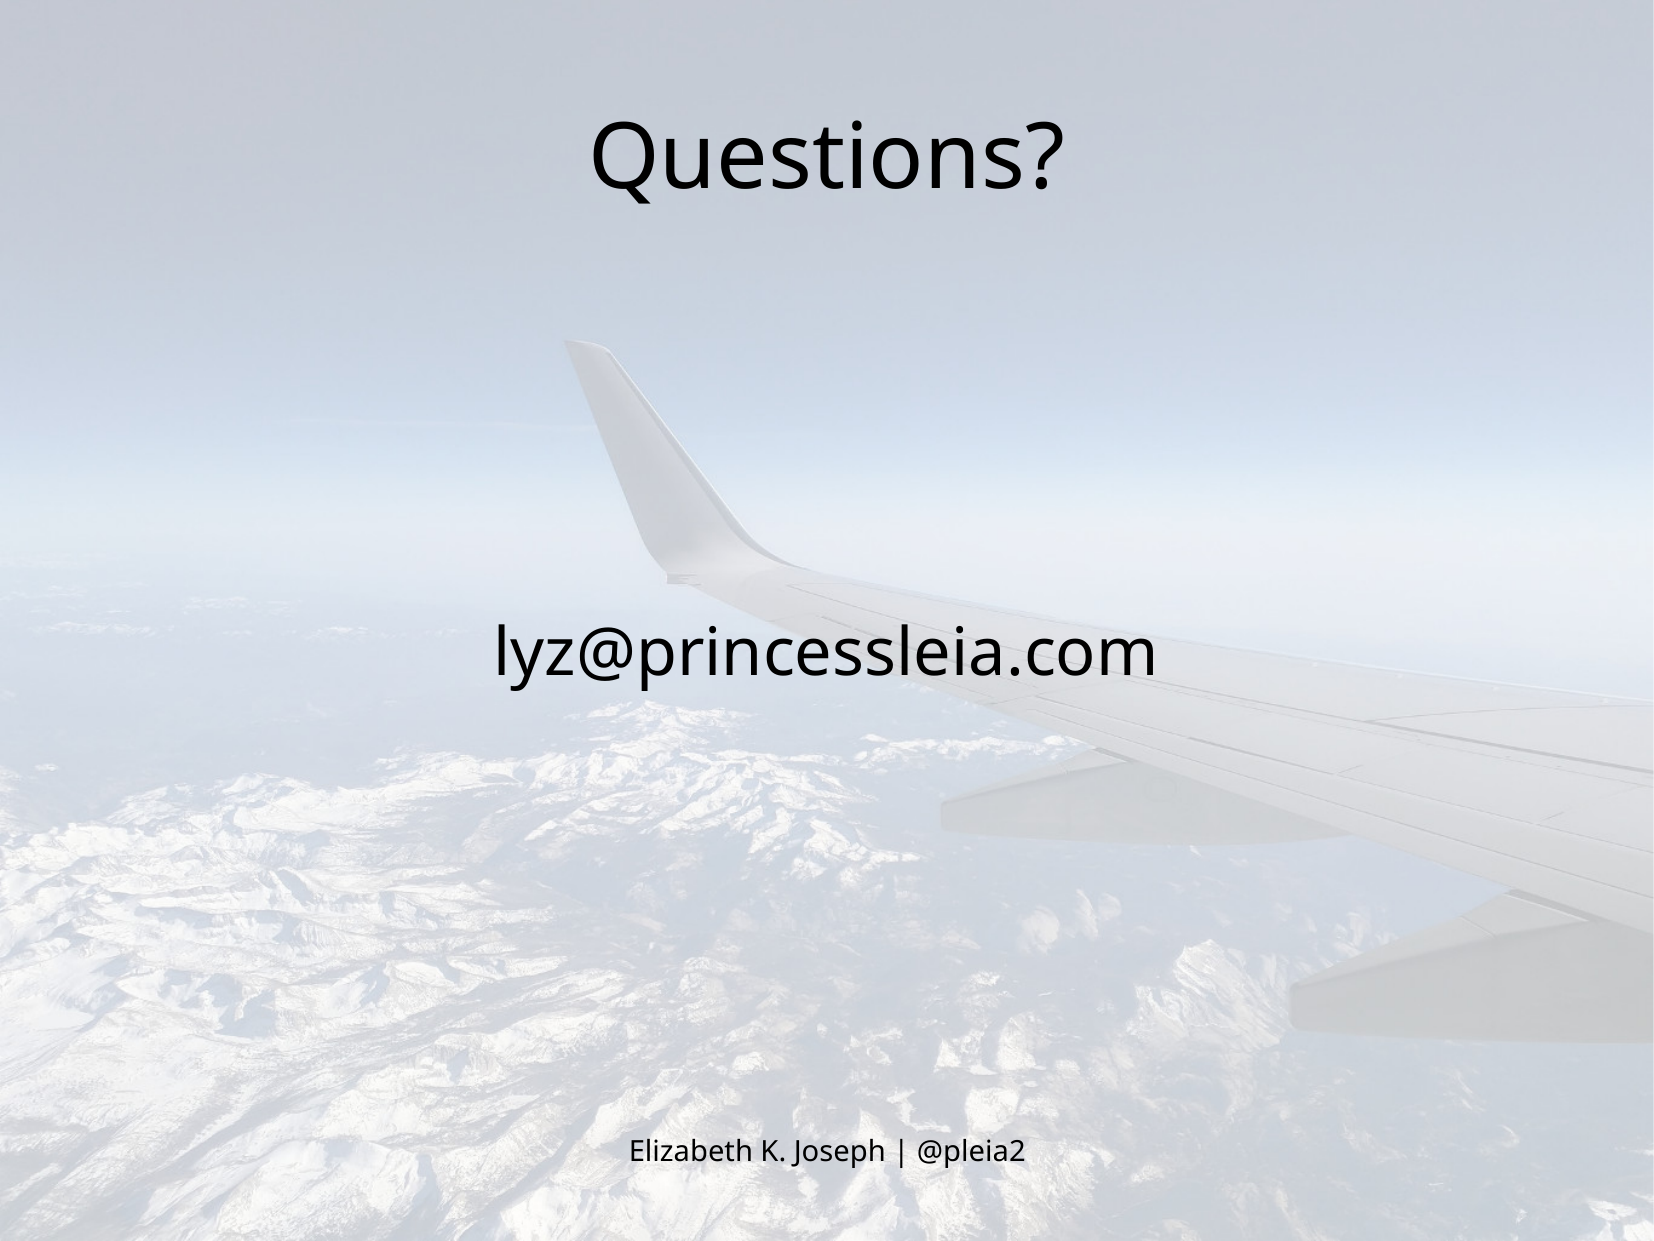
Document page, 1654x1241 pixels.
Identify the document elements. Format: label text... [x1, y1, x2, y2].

title Questions? [82, 49, 1571, 257]
subtitle lyz@princessleia.com [82, 290, 1571, 1010]
picture [0, 0, 1654, 1241]
